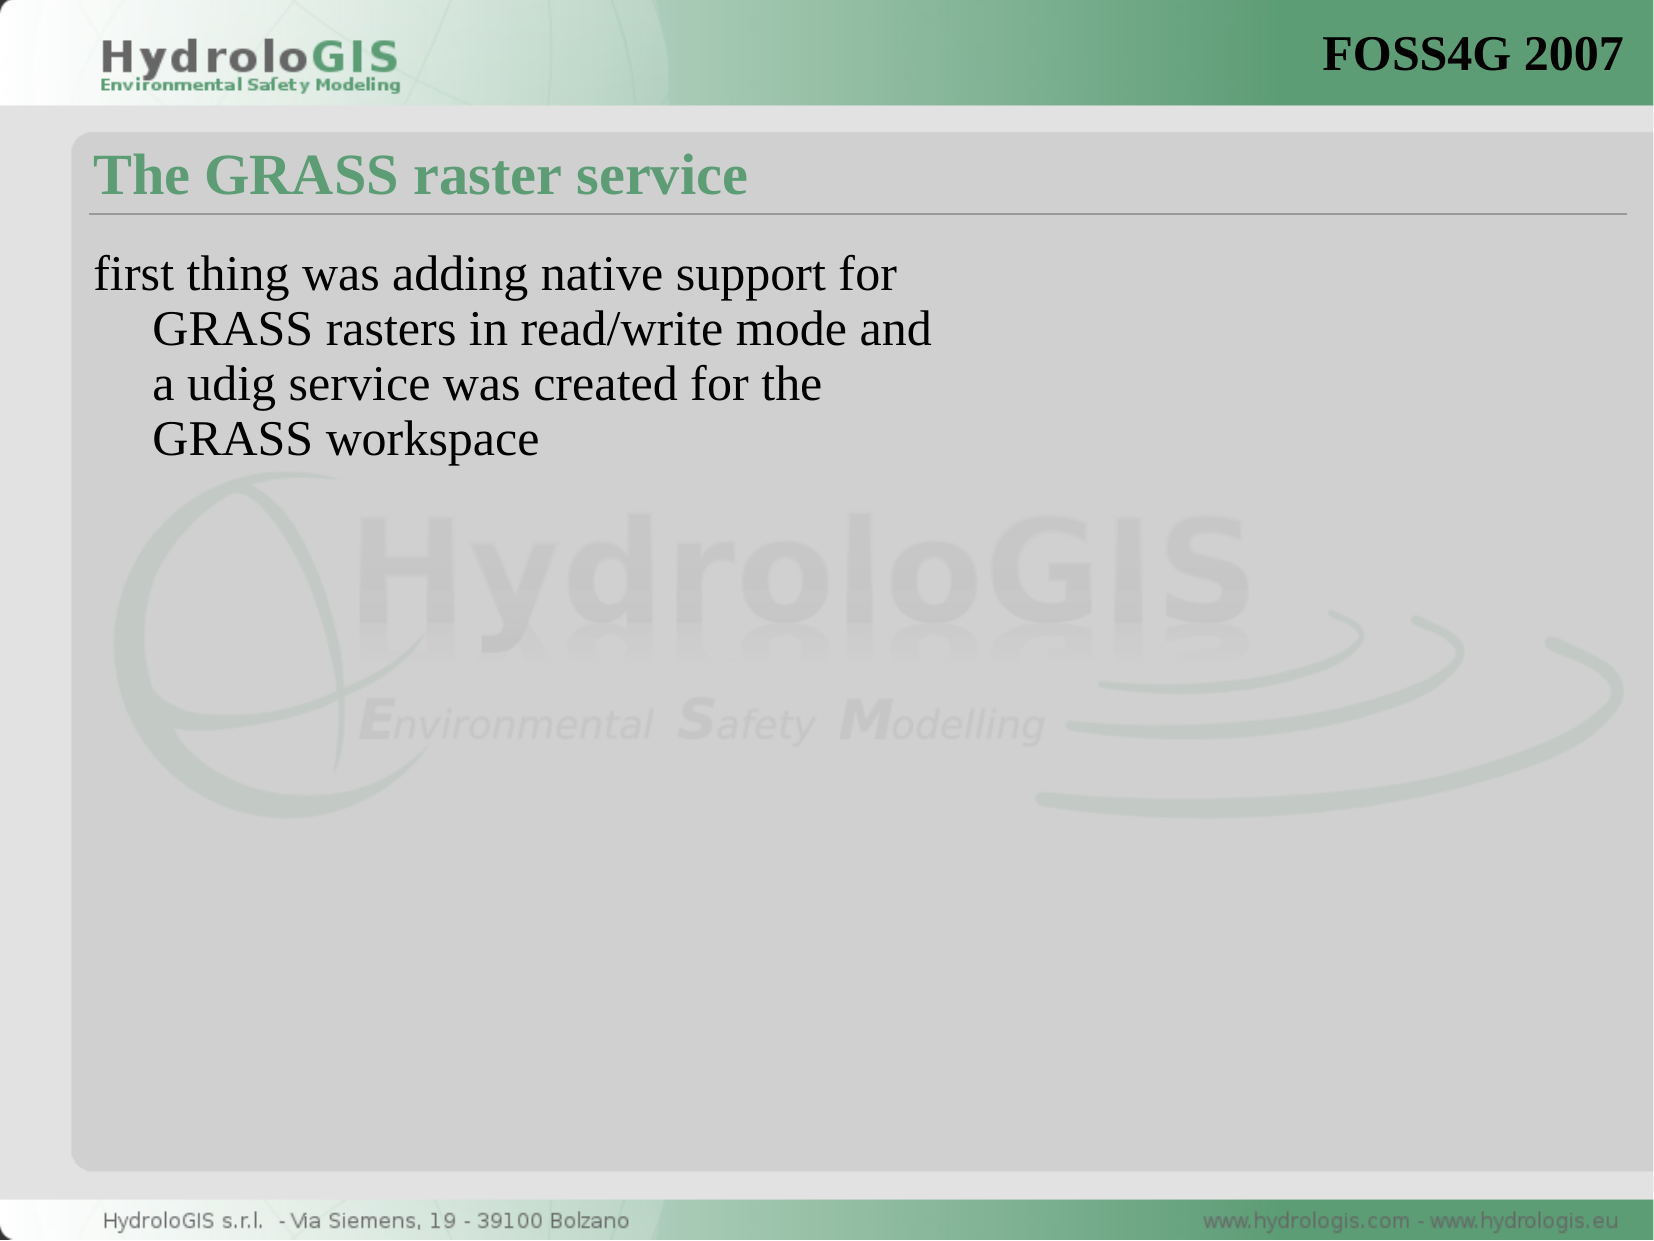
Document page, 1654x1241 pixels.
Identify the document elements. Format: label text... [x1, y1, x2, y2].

text_box first thing was adding native support for GRASS rasters in read/write mode and a udig service was created for the GRASS workspace [93, 245, 946, 473]
picture [0, 0, 1654, 1240]
title The GRASS raster service [93, 134, 1600, 215]
